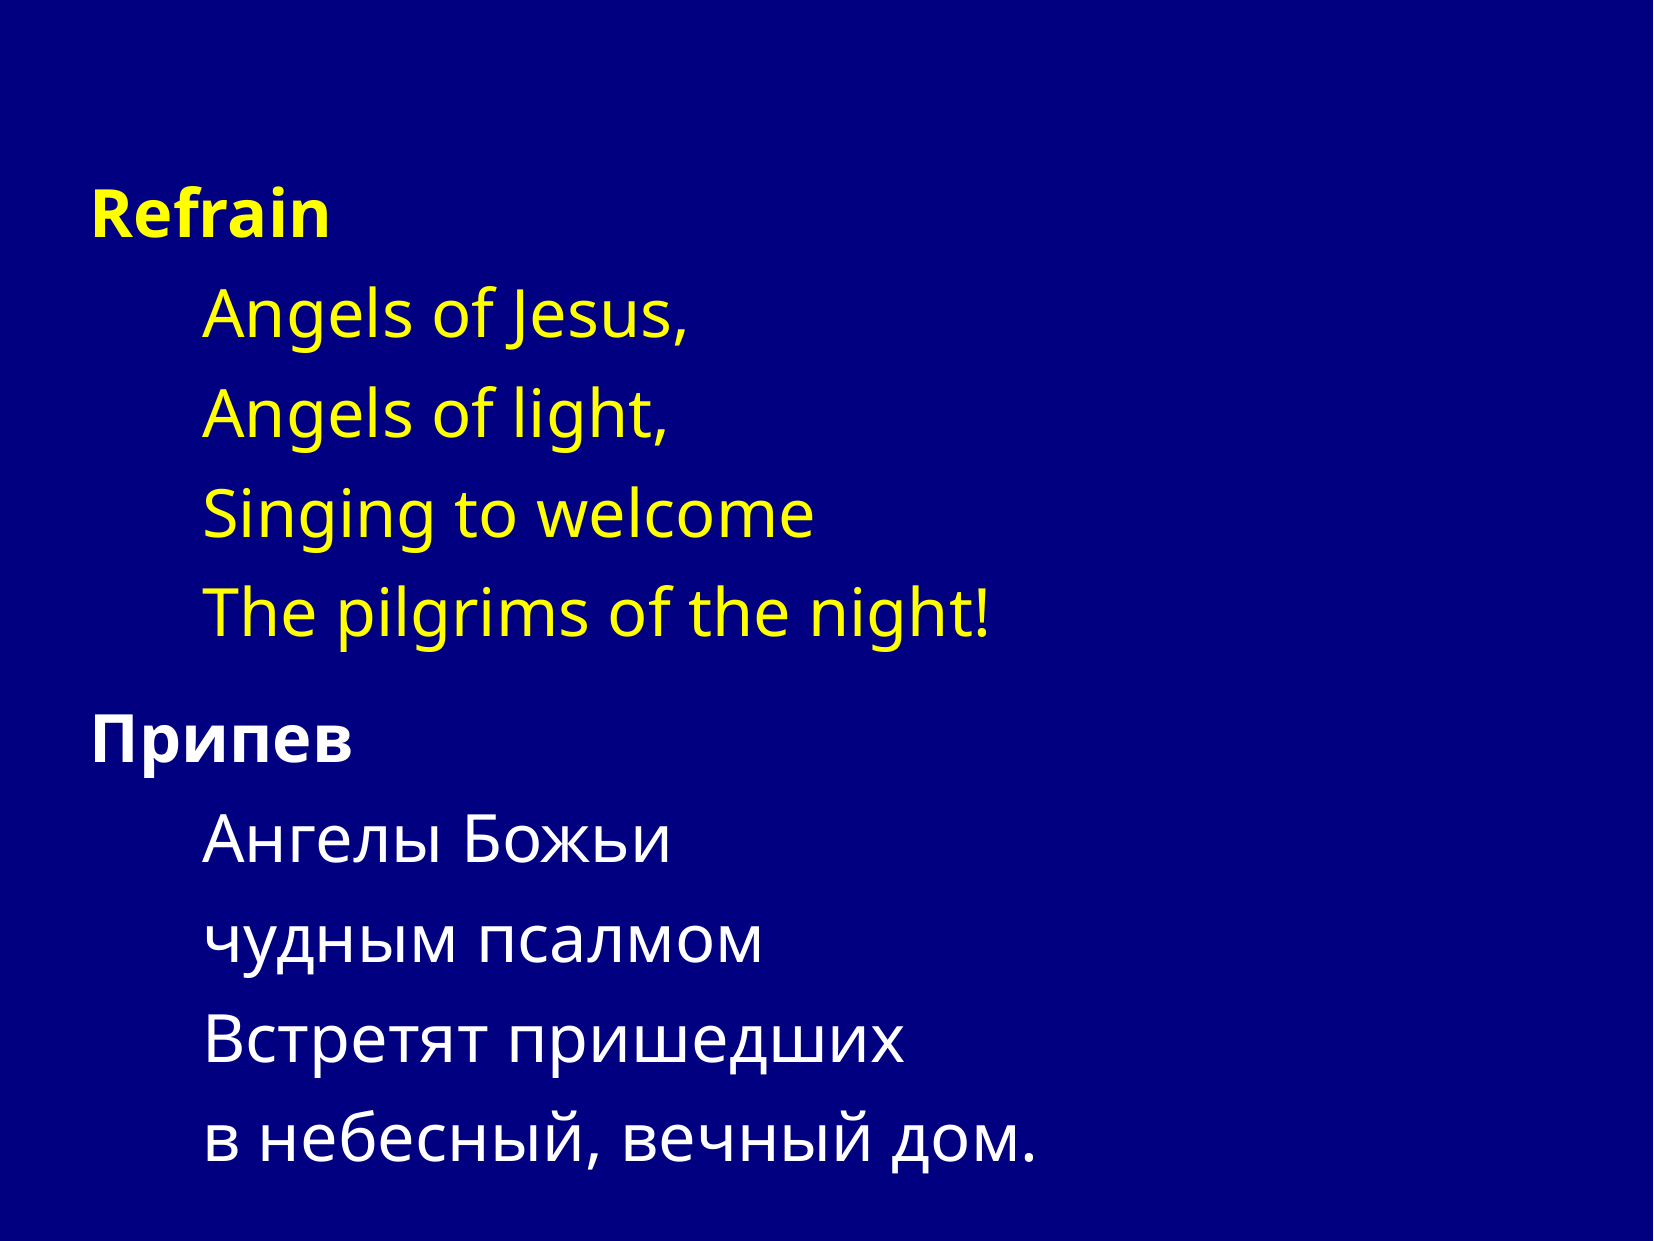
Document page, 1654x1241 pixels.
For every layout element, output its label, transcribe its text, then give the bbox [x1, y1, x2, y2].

text_box Припев Ангелы Божьи чудным псалмом Встретят пришедших в небесный, вечный дом. [75, 675, 1576, 1163]
text_box Refrain Angels of Jesus, Angels of light, Singing to welcome The pilgrims of the night! [75, 150, 1576, 638]
